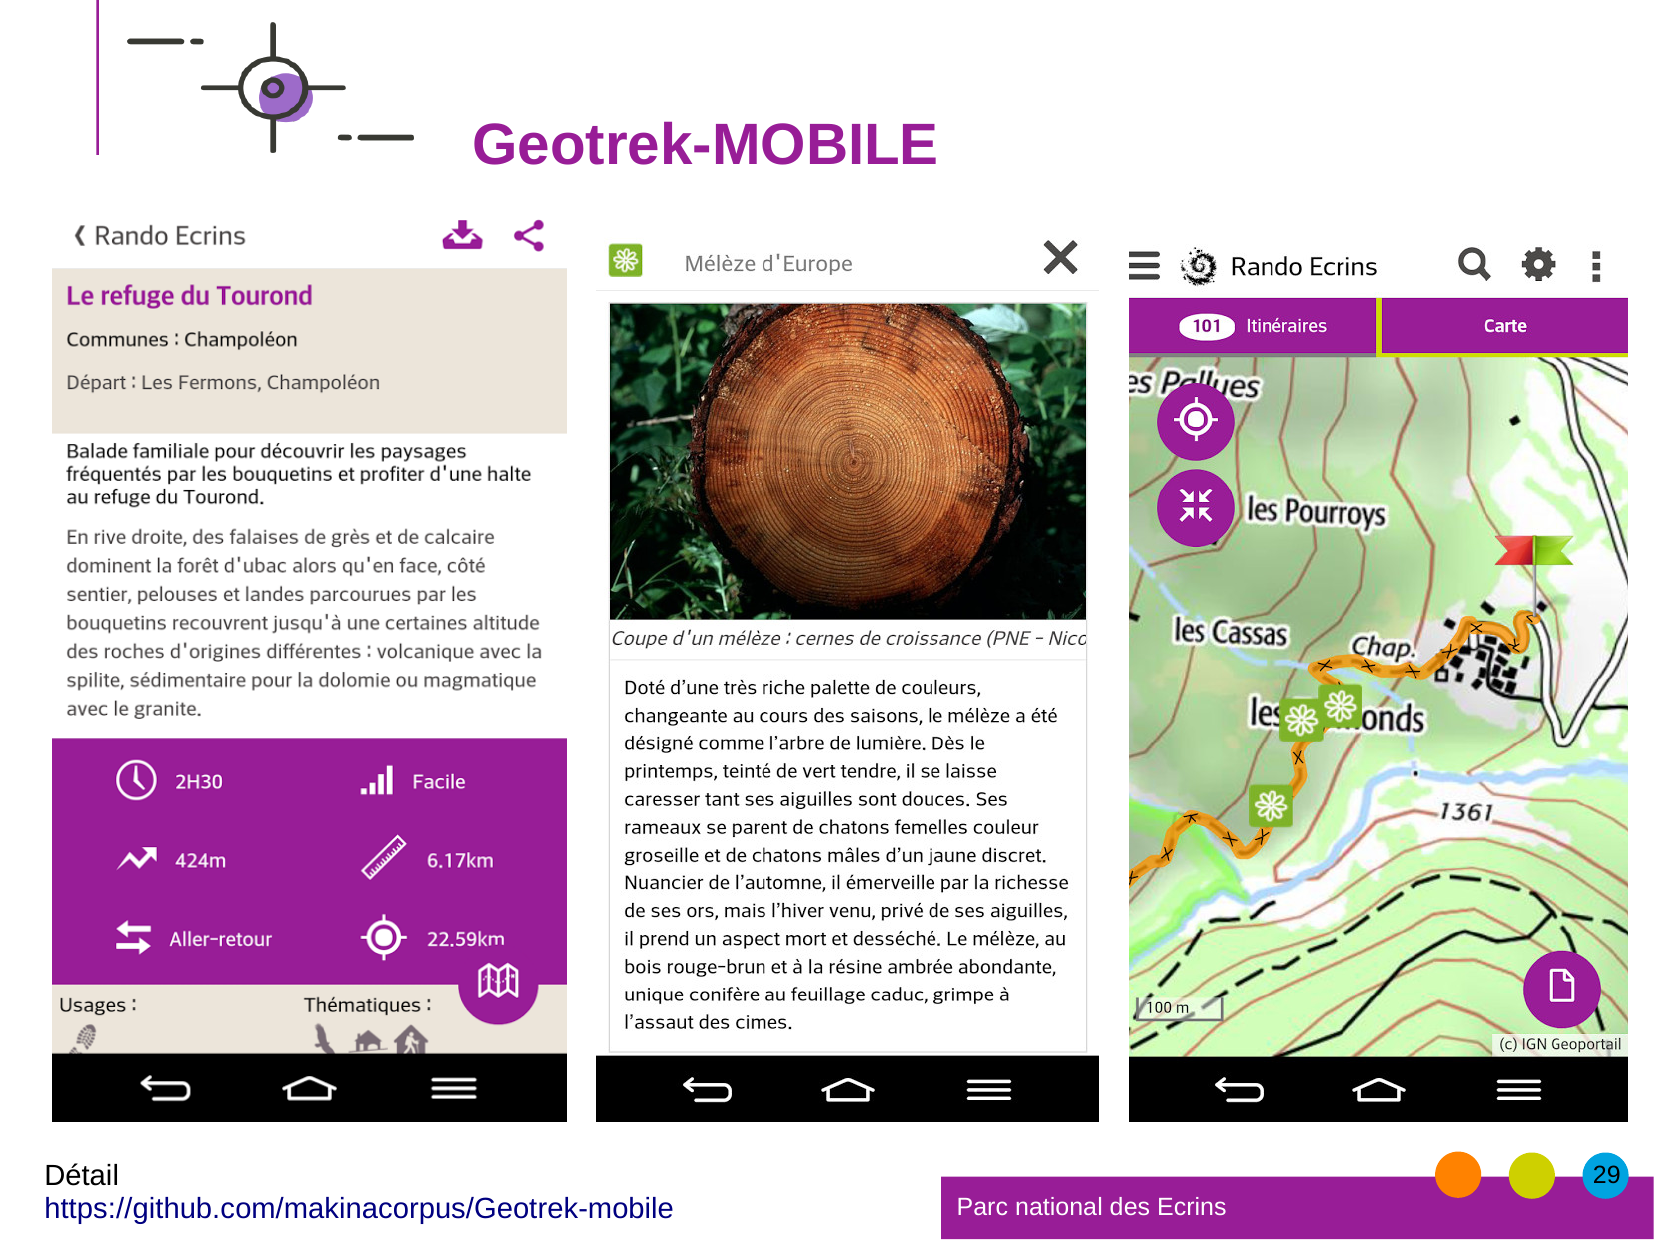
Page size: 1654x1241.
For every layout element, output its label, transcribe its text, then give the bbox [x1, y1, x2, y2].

text_box Détail https://github.com/makinacorpus/Geotrek-mobile [29, 1151, 698, 1232]
picture [1129, 236, 1628, 1123]
title Geotrek-MOBILE [472, 29, 1241, 178]
picture [596, 229, 1099, 1123]
picture [127, 22, 414, 153]
picture [52, 206, 567, 1123]
